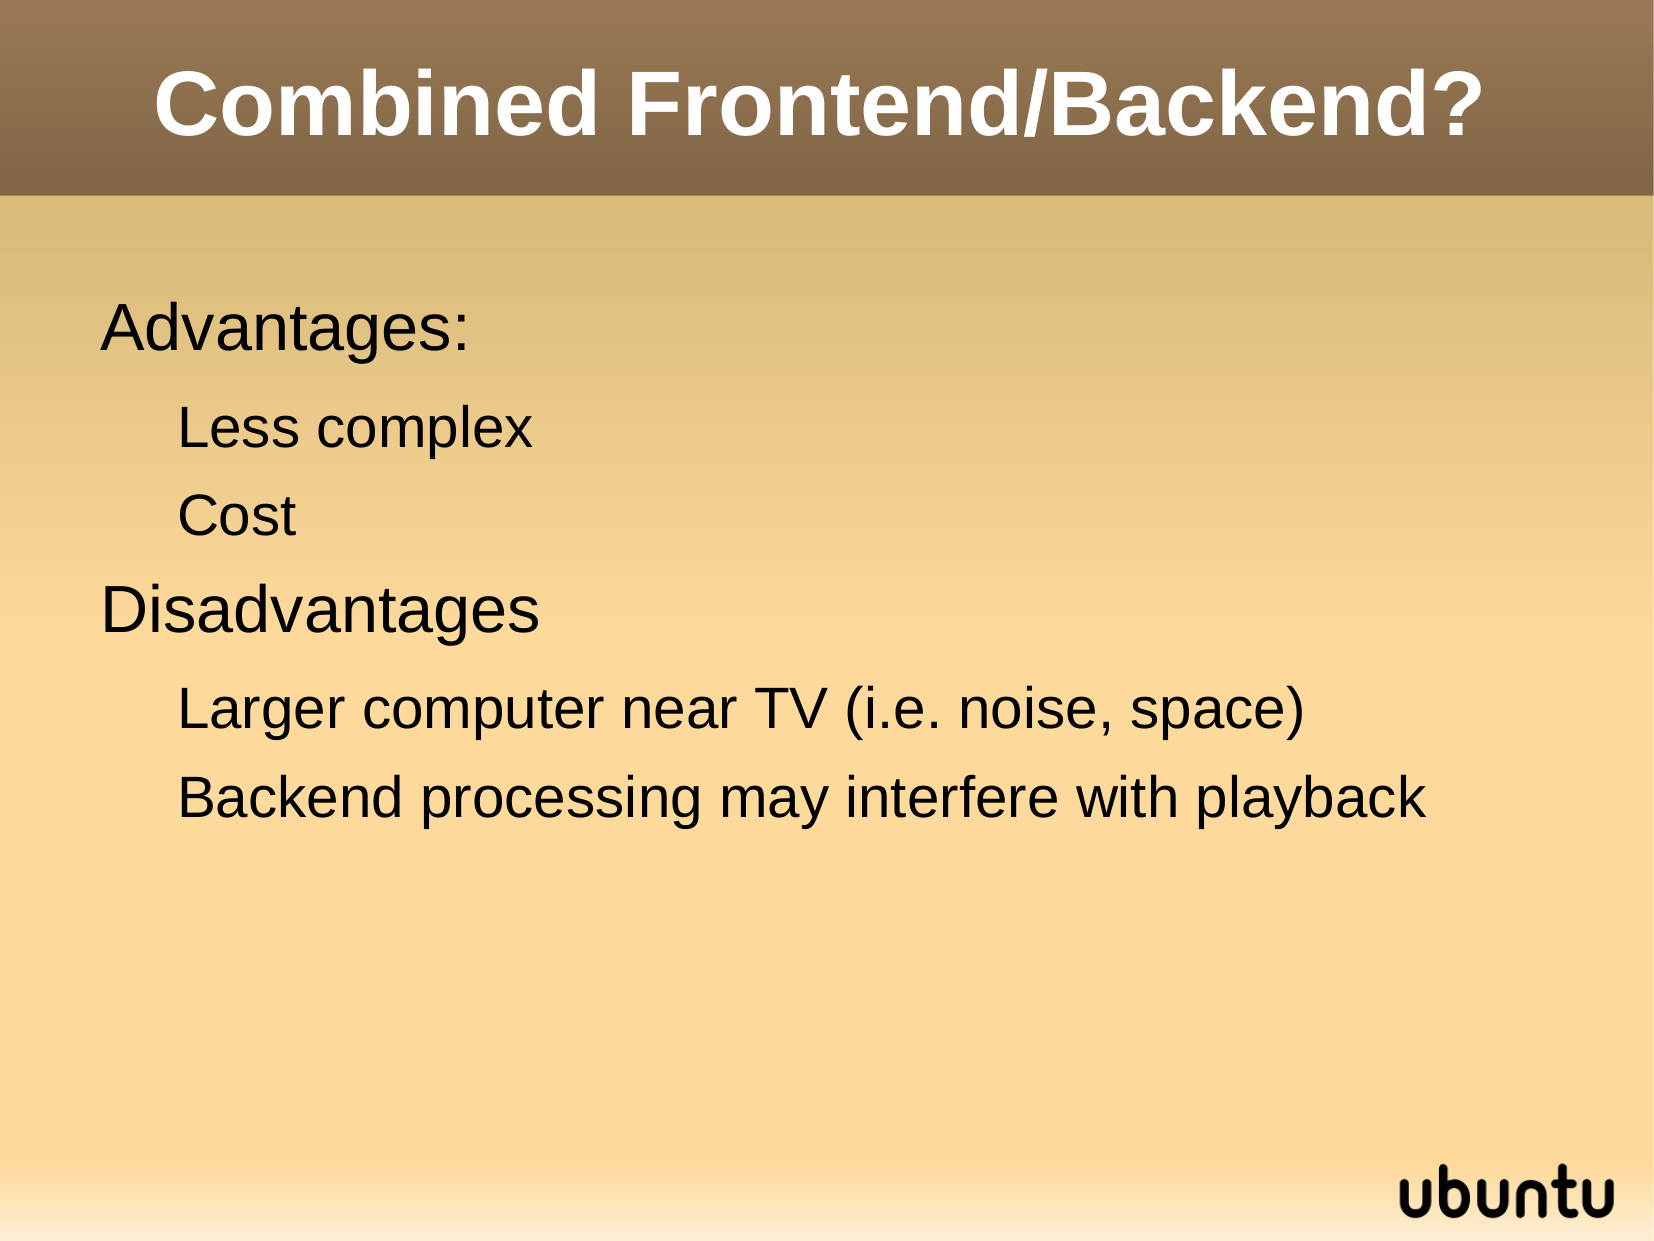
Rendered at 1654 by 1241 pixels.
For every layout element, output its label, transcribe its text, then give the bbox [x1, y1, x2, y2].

picture [0, 0, 1654, 1241]
title Combined Frontend/Backend? [76, 7, 1565, 200]
list Advantages: Less complex Cost Disadvantages Larger computer near TV (i.e. noise, space) Backend processing may interfere with playback [82, 290, 1571, 1094]
